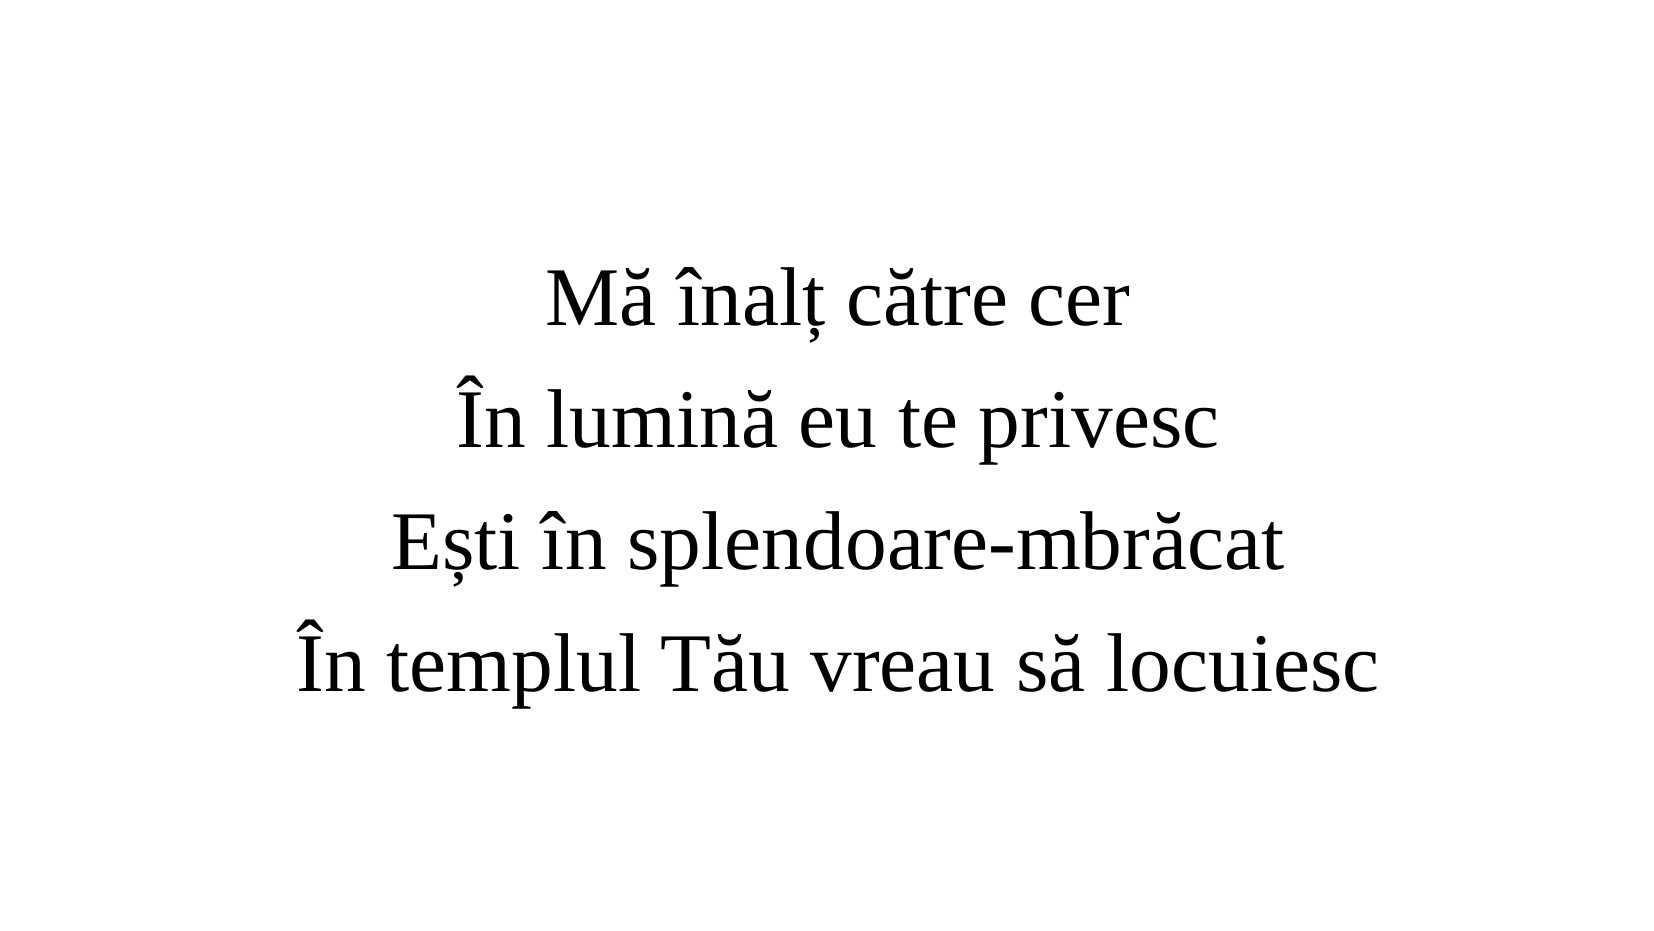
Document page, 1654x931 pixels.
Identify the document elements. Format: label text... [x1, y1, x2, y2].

subtitle Mă înalț către cer În lumină eu te privesc Ești în splendoare-mbrăcat În templul Tău vreau să locuiesc [141, 238, 1536, 713]
